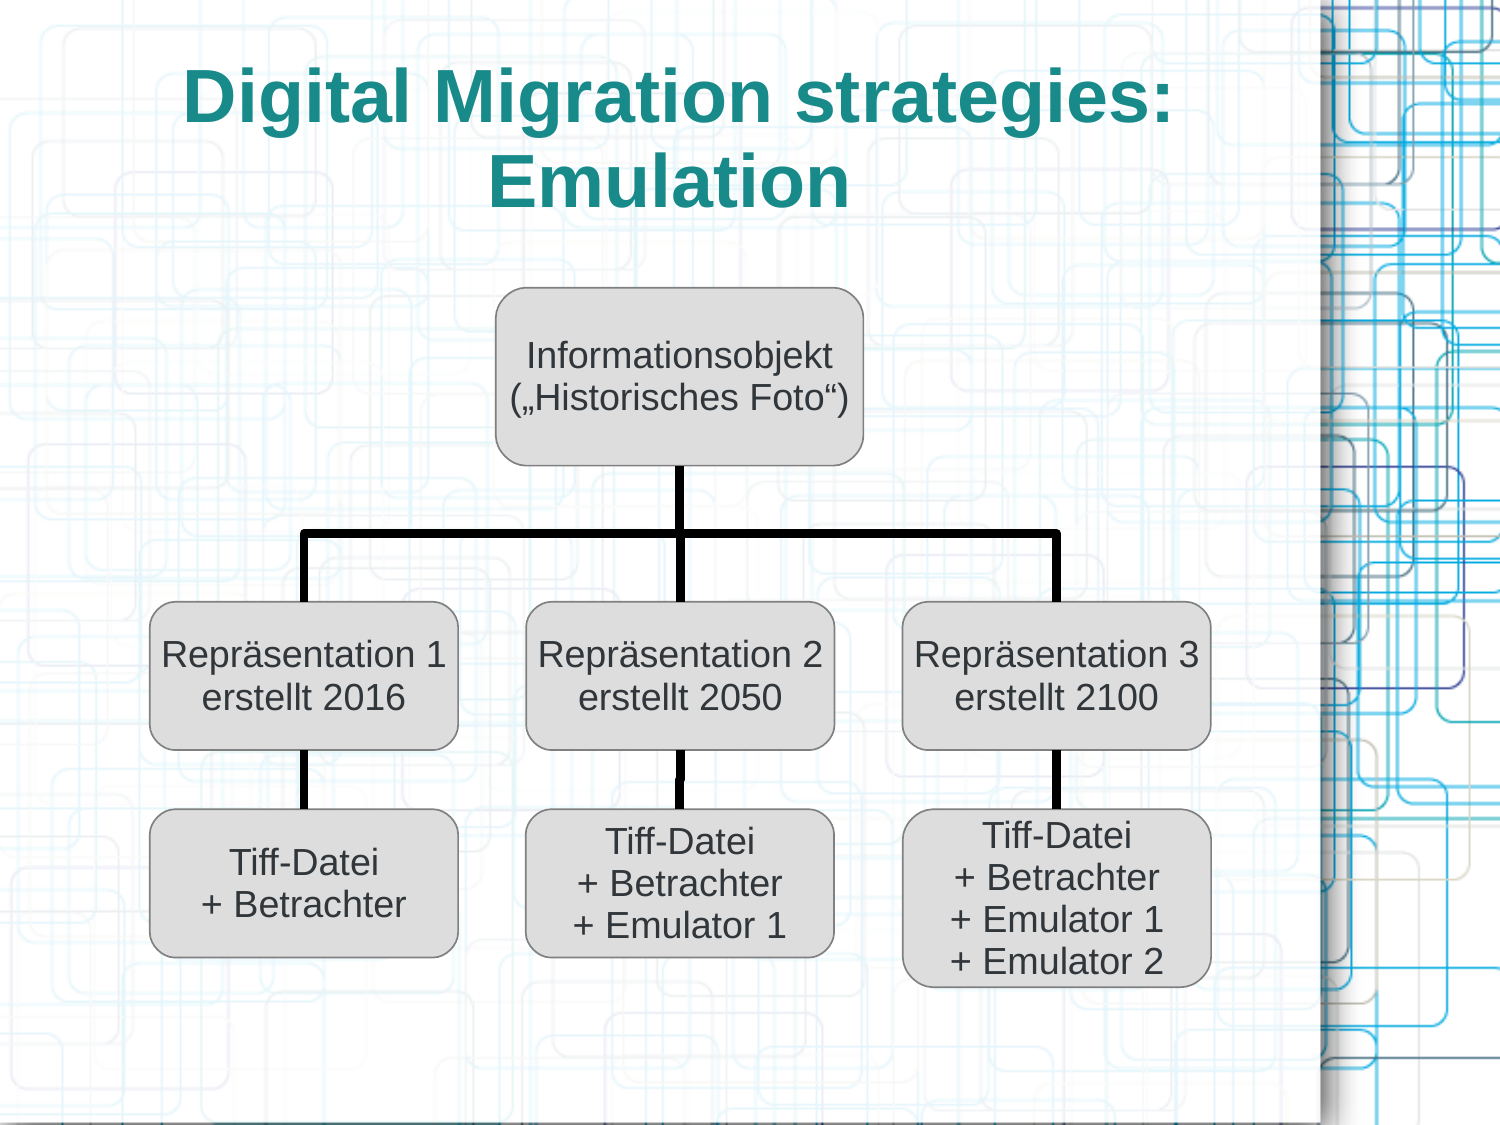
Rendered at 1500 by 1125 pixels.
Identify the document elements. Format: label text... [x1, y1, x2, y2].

picture [0, 0, 1500, 1125]
title Digital Migration strategies: Emulation [53, 44, 1286, 233]
